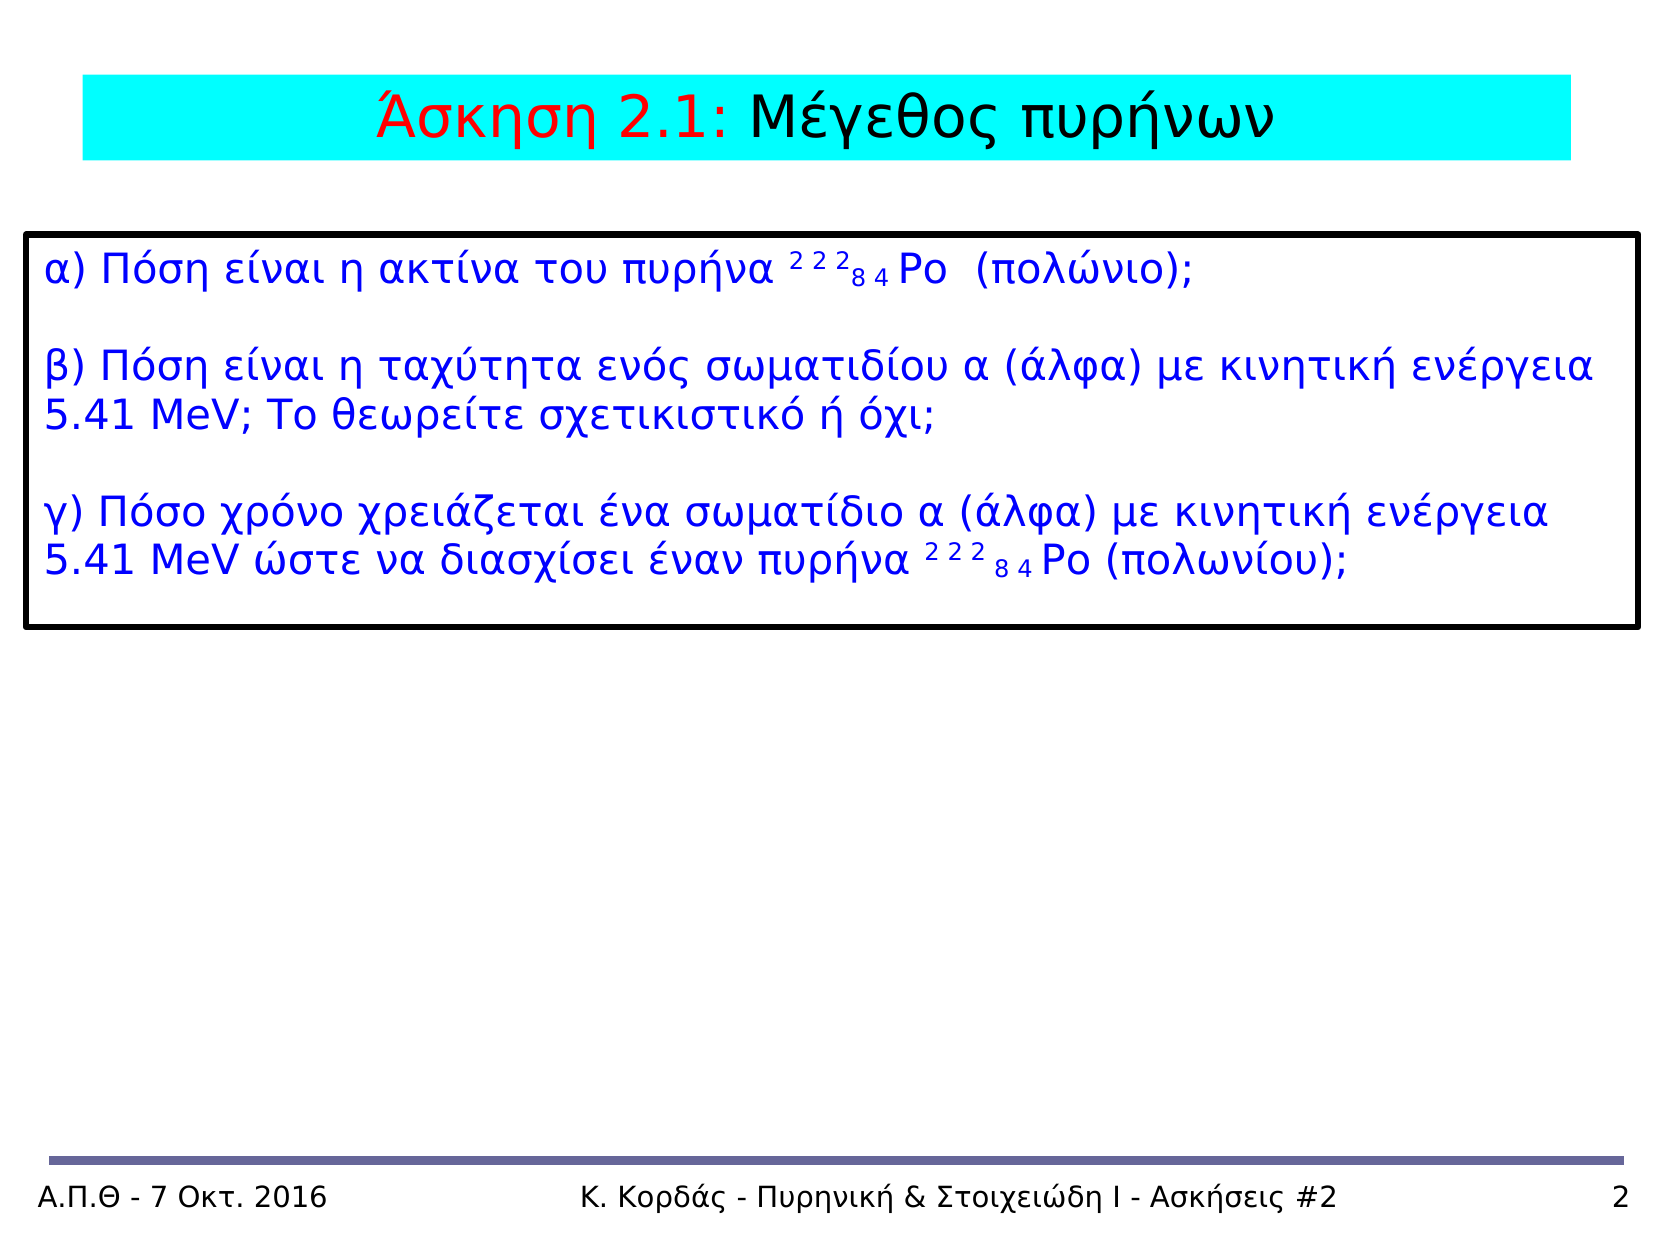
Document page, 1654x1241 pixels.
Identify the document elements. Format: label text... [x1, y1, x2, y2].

title Άσκηση 2.1: Μέγεθος πυρήνων [82, 74, 1571, 161]
text_box α) Πόση είναι η ακτίνα του πυρήνα 2 2 28 4 Po (πολώνιο); β) Πόση είναι η ταχύτητα ενός σωματιδίου α (άλφα) με κινητική ενέργεια 5.41 MeV; Το θεωρείτε σχετικιστικό ή όχι; γ) Πόσο χρόνο χρειάζεται ένα σωματίδιο α (άλφα) με κινητική ενέργεια 5.41 MeV ώστε να διασχίσει έναν πυρήνα 2 2 2 8 4 Po (πολωνίου); [25, 234, 1639, 628]
